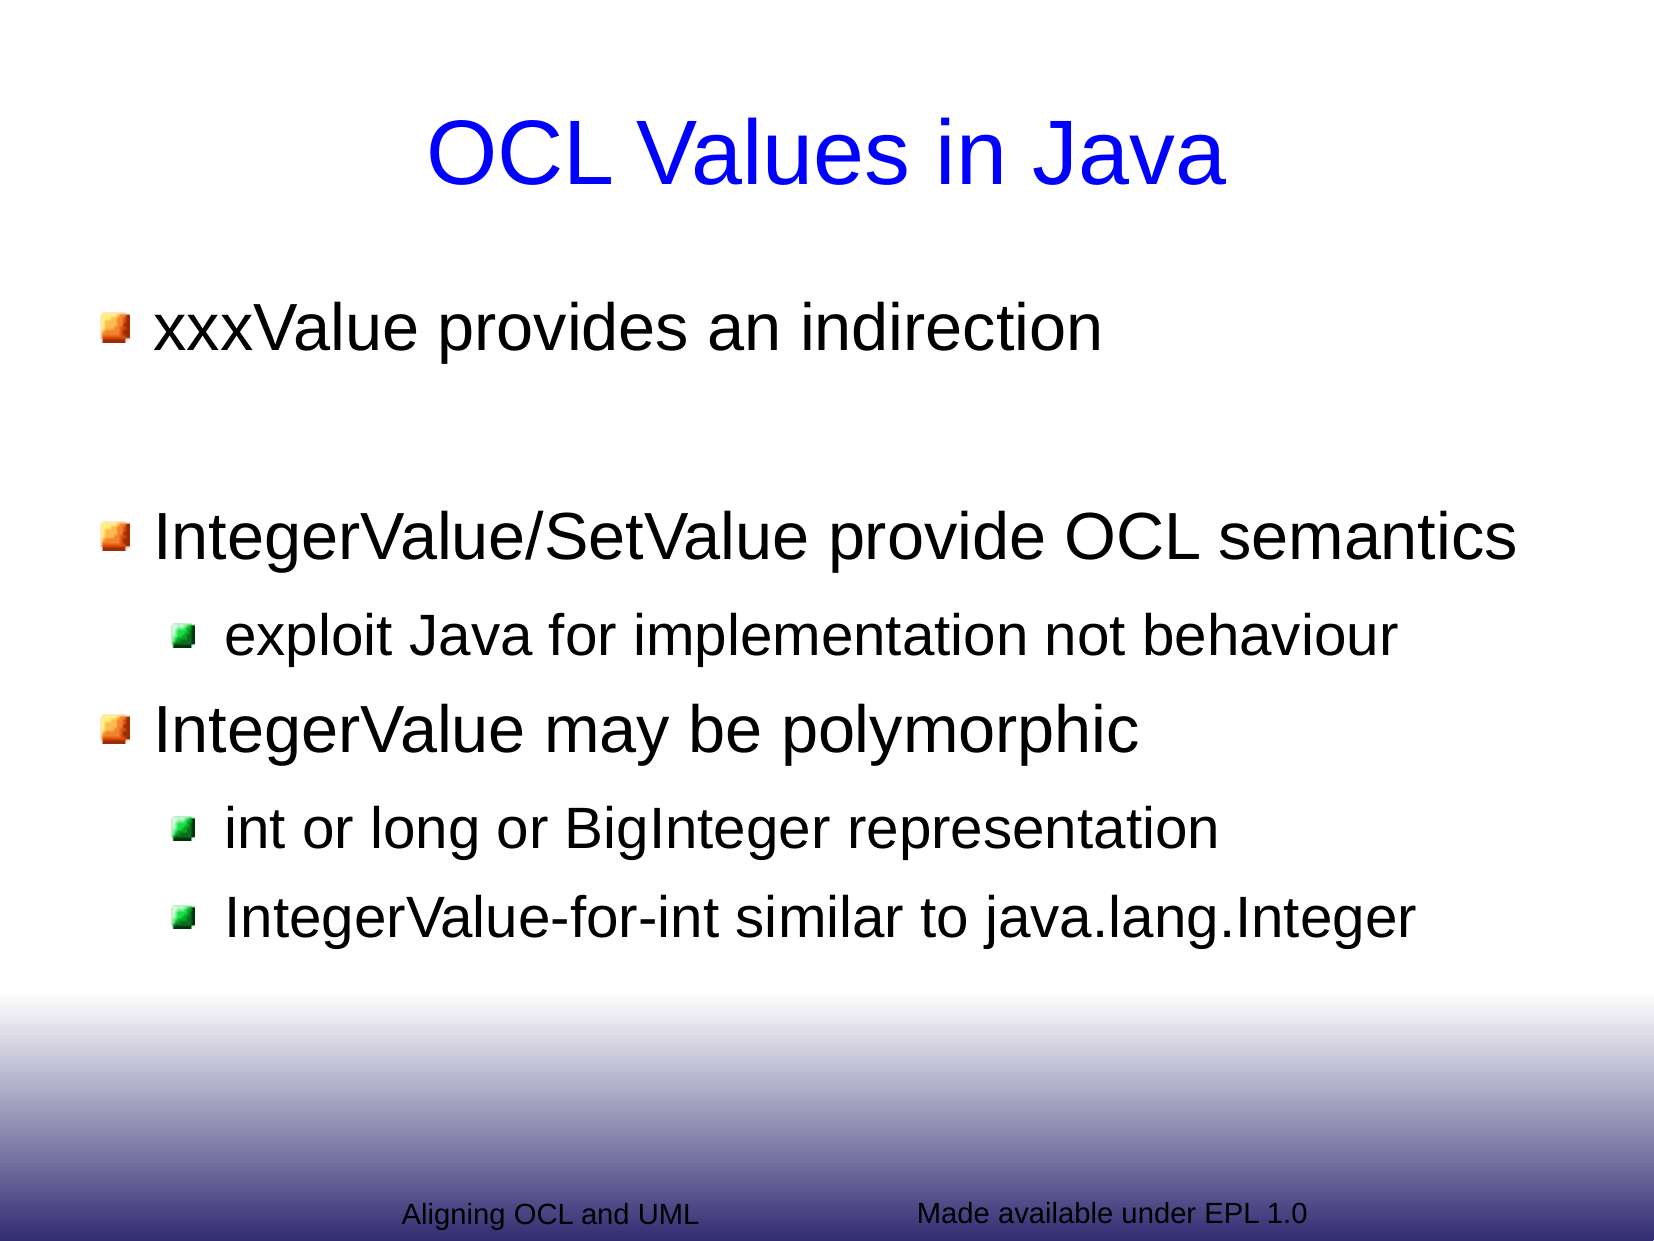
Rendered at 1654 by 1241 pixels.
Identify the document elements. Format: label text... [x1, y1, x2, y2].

list xxxValue provides an indirection IntegerValue/SetValue provide OCL semantics exploit Java for implementation not behaviour IntegerValue may be polymorphic int or long or BigInteger representation IntegerValue-for-int similar to java.lang.Integer [82, 290, 1571, 1109]
title OCL Values in Java [82, 49, 1571, 257]
